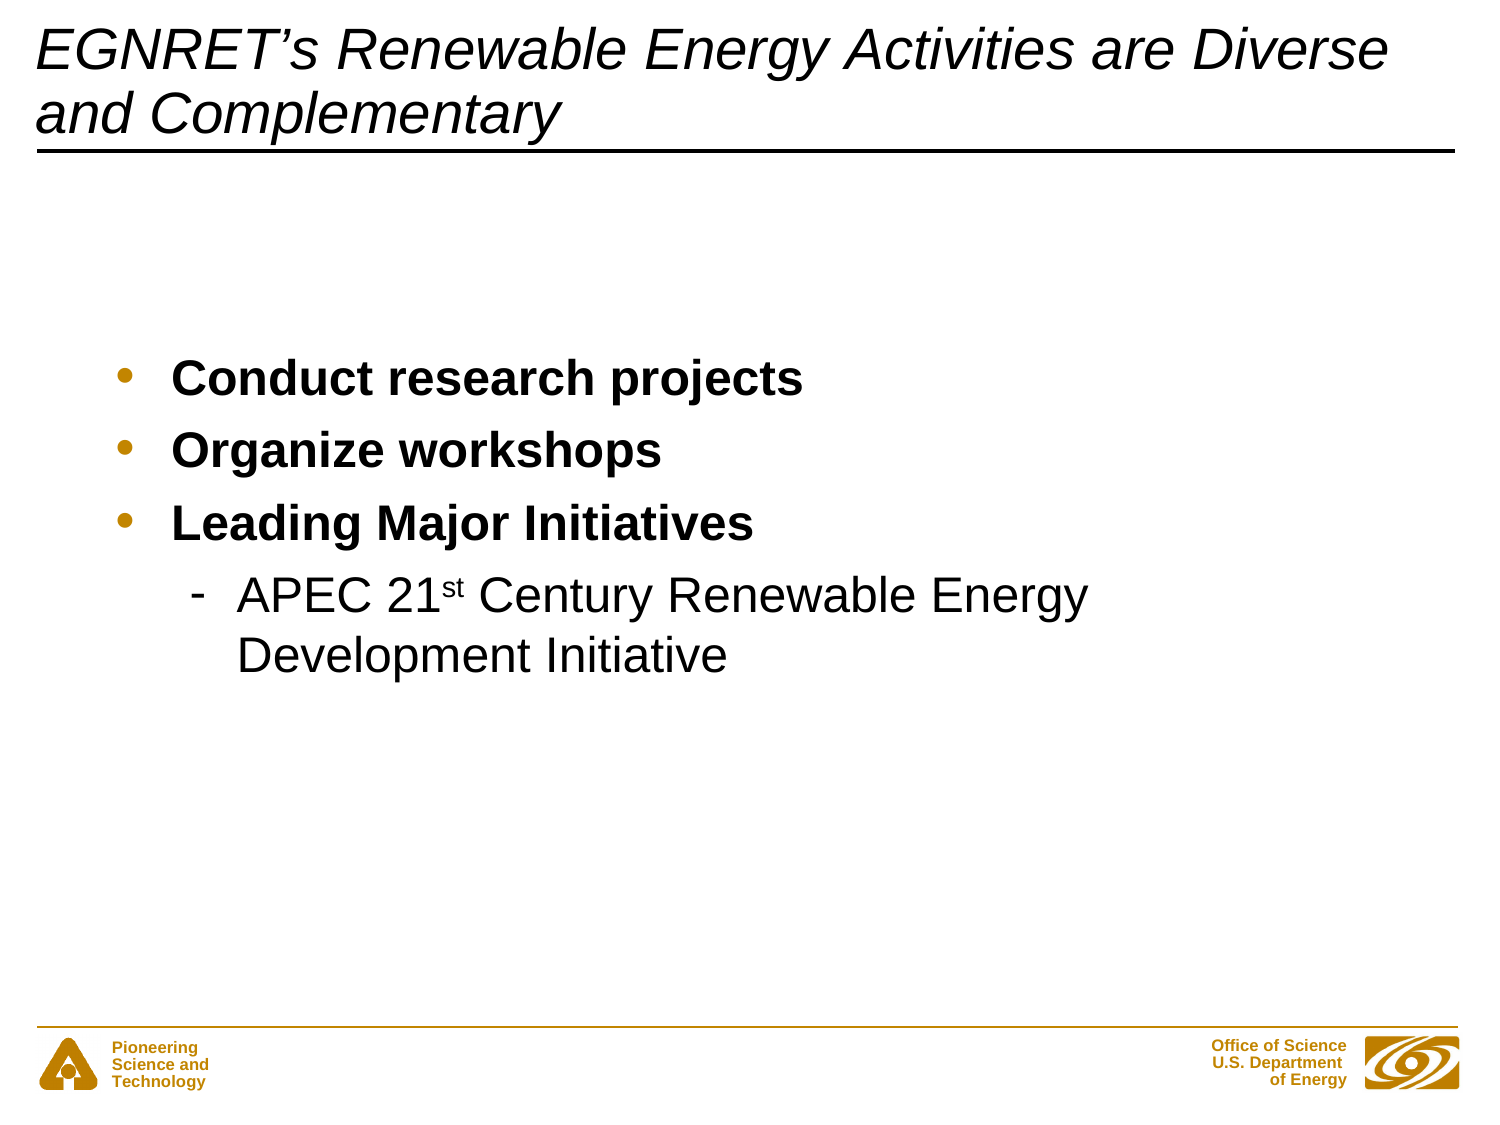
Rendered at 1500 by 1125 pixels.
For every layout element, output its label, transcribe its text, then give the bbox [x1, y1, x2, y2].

title EGNRET’s Renewable Energy Activities are Diverse and Complementary [21, 19, 1459, 154]
picture [1362, 1032, 1463, 1093]
list Conduct research projects Organize workshops Leading Major Initiatives APEC 21st Century Renewable Energy Development Initiative [99, 337, 1338, 694]
picture [35, 1034, 101, 1094]
